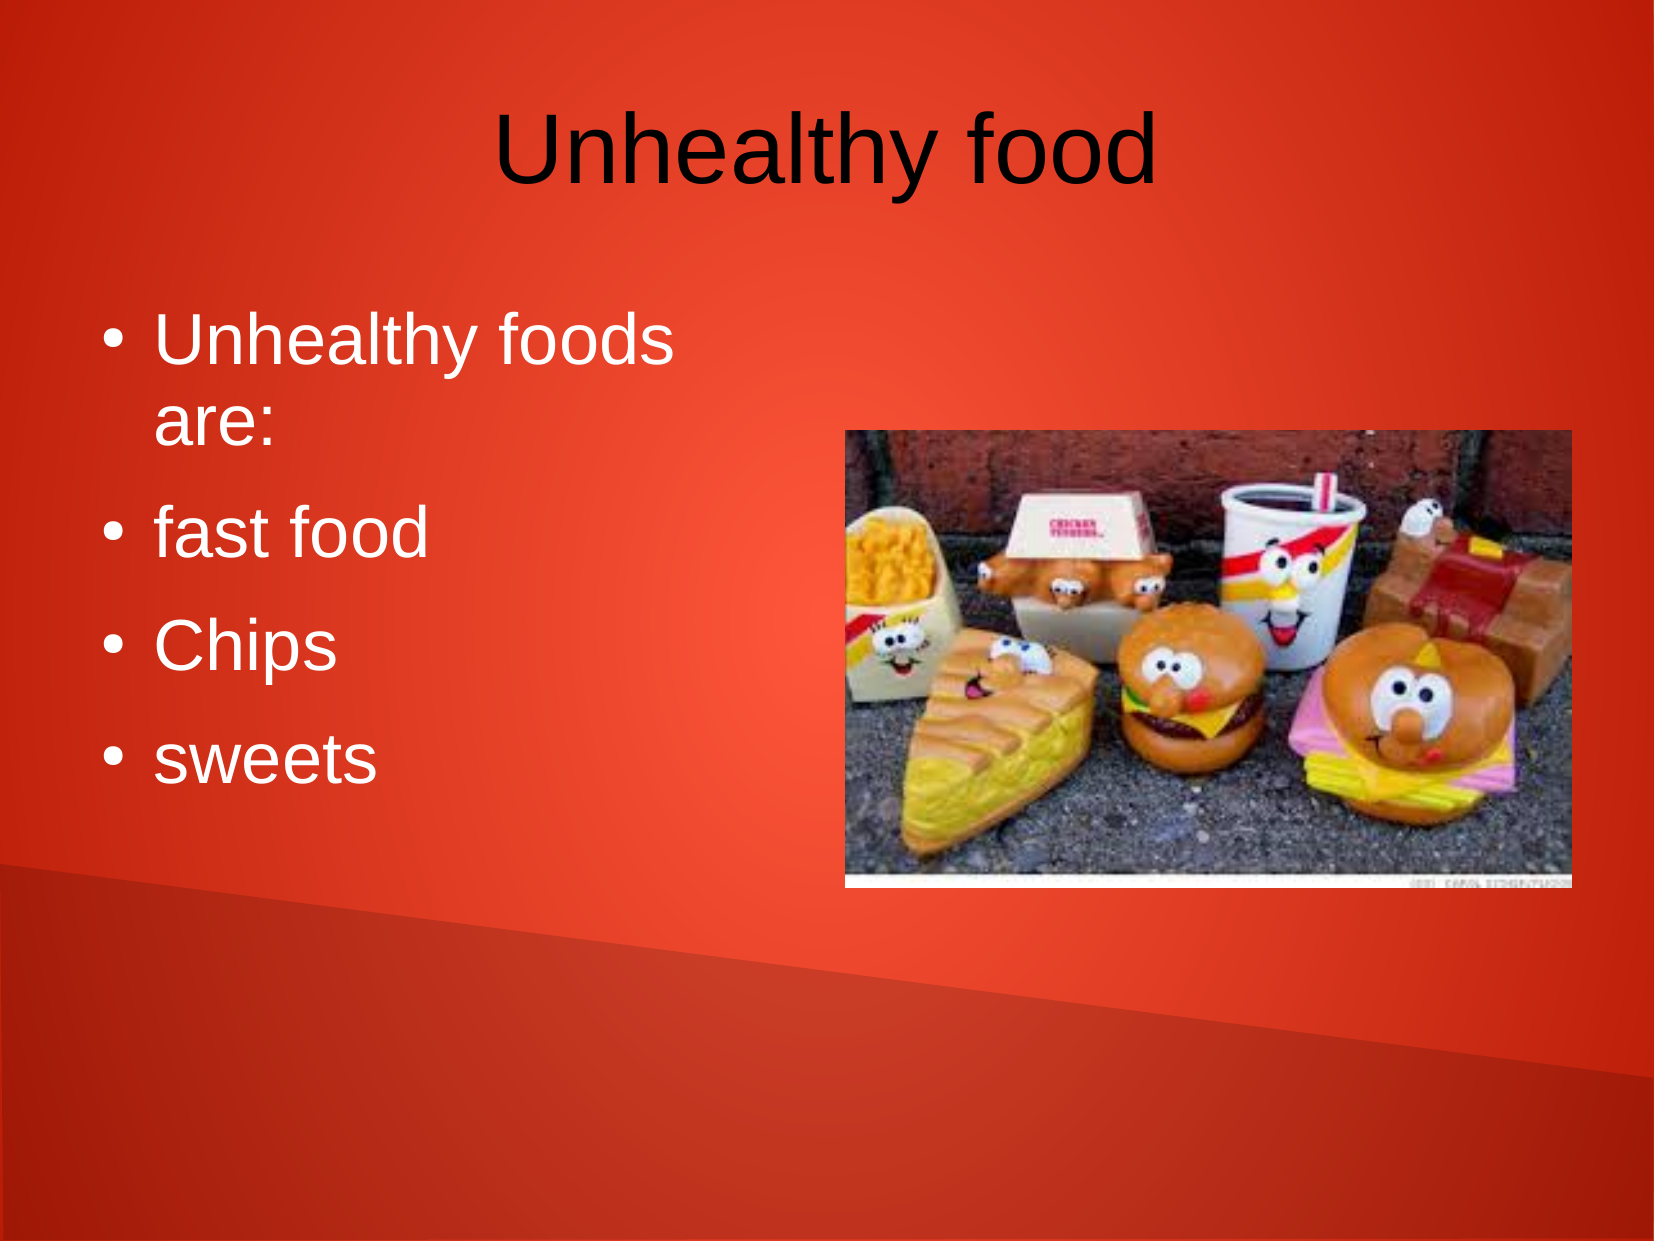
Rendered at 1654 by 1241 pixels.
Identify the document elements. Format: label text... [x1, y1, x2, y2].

list Unhealthy foods are: fast food Chips sweets [82, 299, 809, 1019]
picture [845, 430, 1572, 888]
title Unhealthy food [82, 47, 1571, 252]
